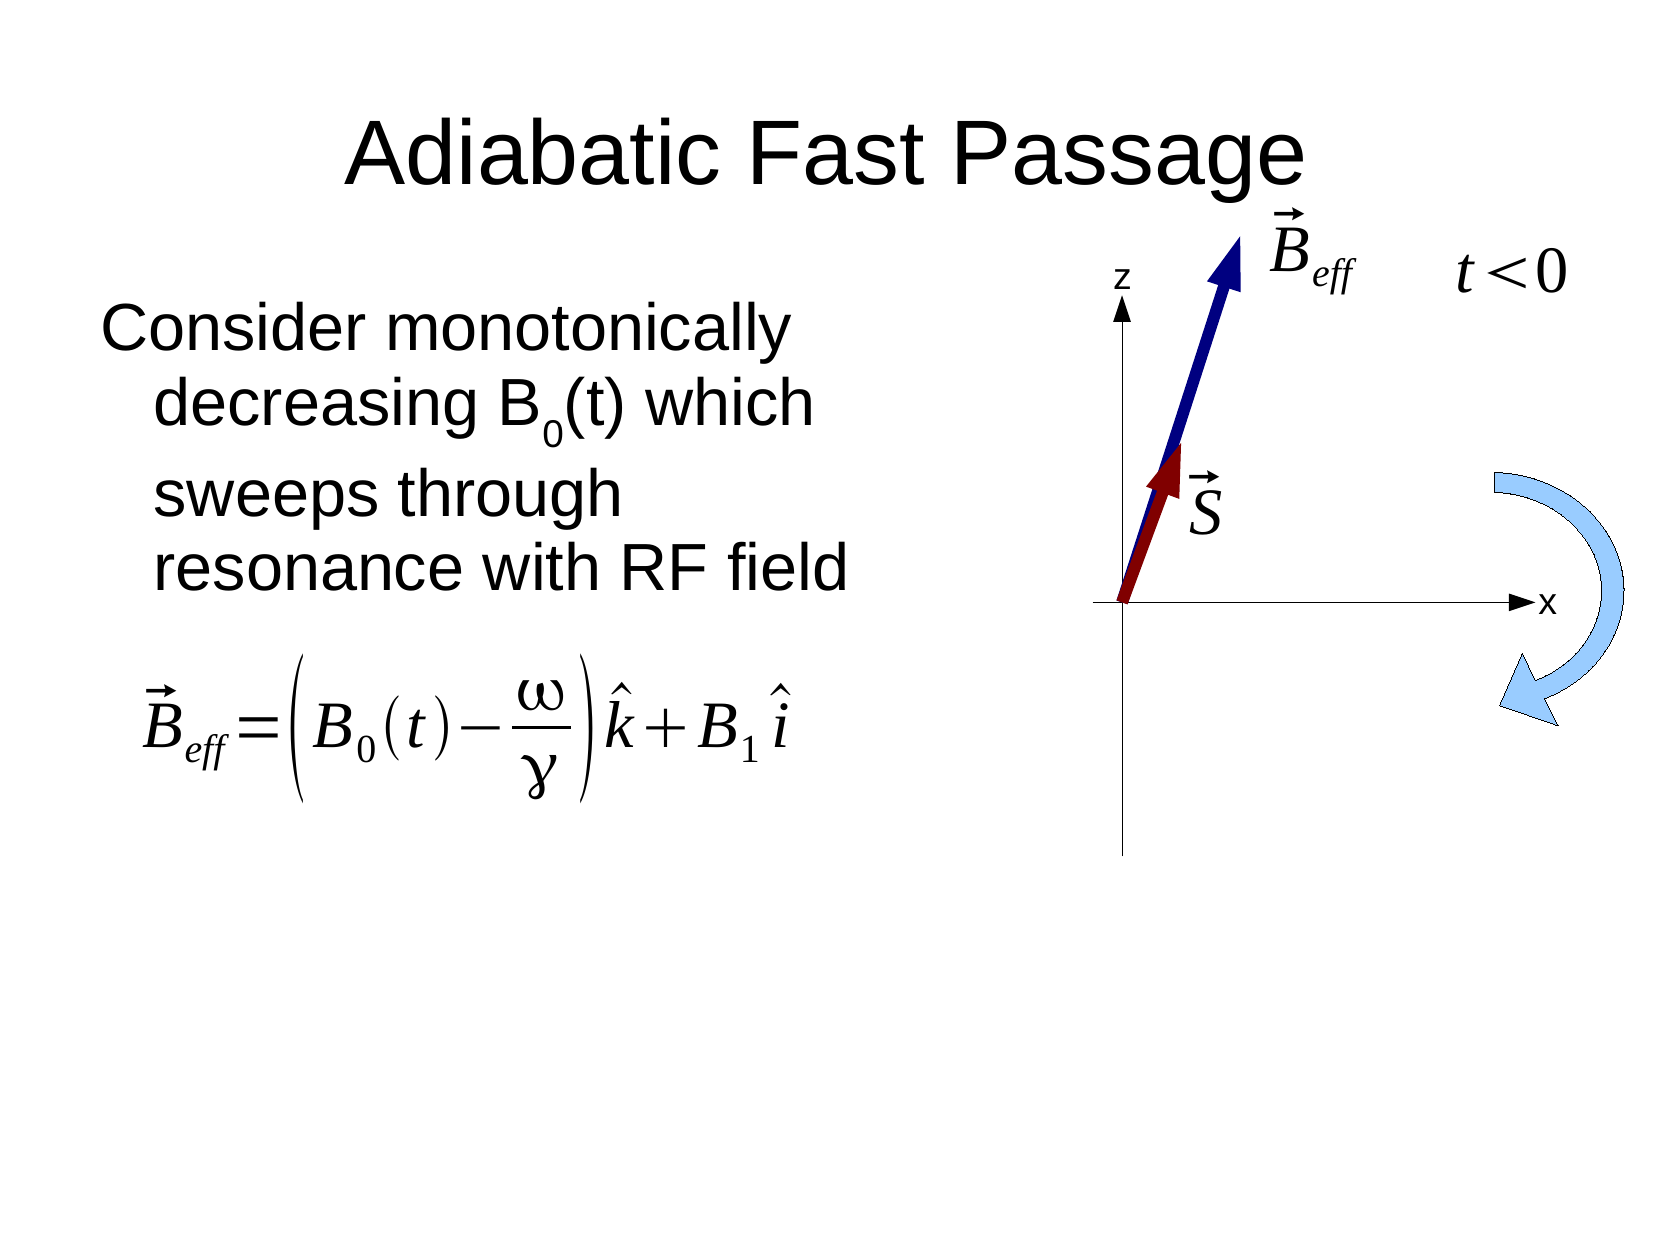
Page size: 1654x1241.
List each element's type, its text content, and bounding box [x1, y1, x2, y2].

text_box x [1523, 572, 1573, 635]
title Adiabatic Fast Passage [82, 49, 1571, 257]
chart [1180, 467, 1229, 550]
chart [1449, 233, 1576, 308]
chart [1260, 204, 1359, 296]
text_box [1494, 472, 1625, 726]
text_box z [1098, 248, 1147, 310]
chart [133, 649, 798, 807]
list Consider monotonically decreasing B0(t) which sweeps through resonance with RF field [82, 290, 886, 1109]
